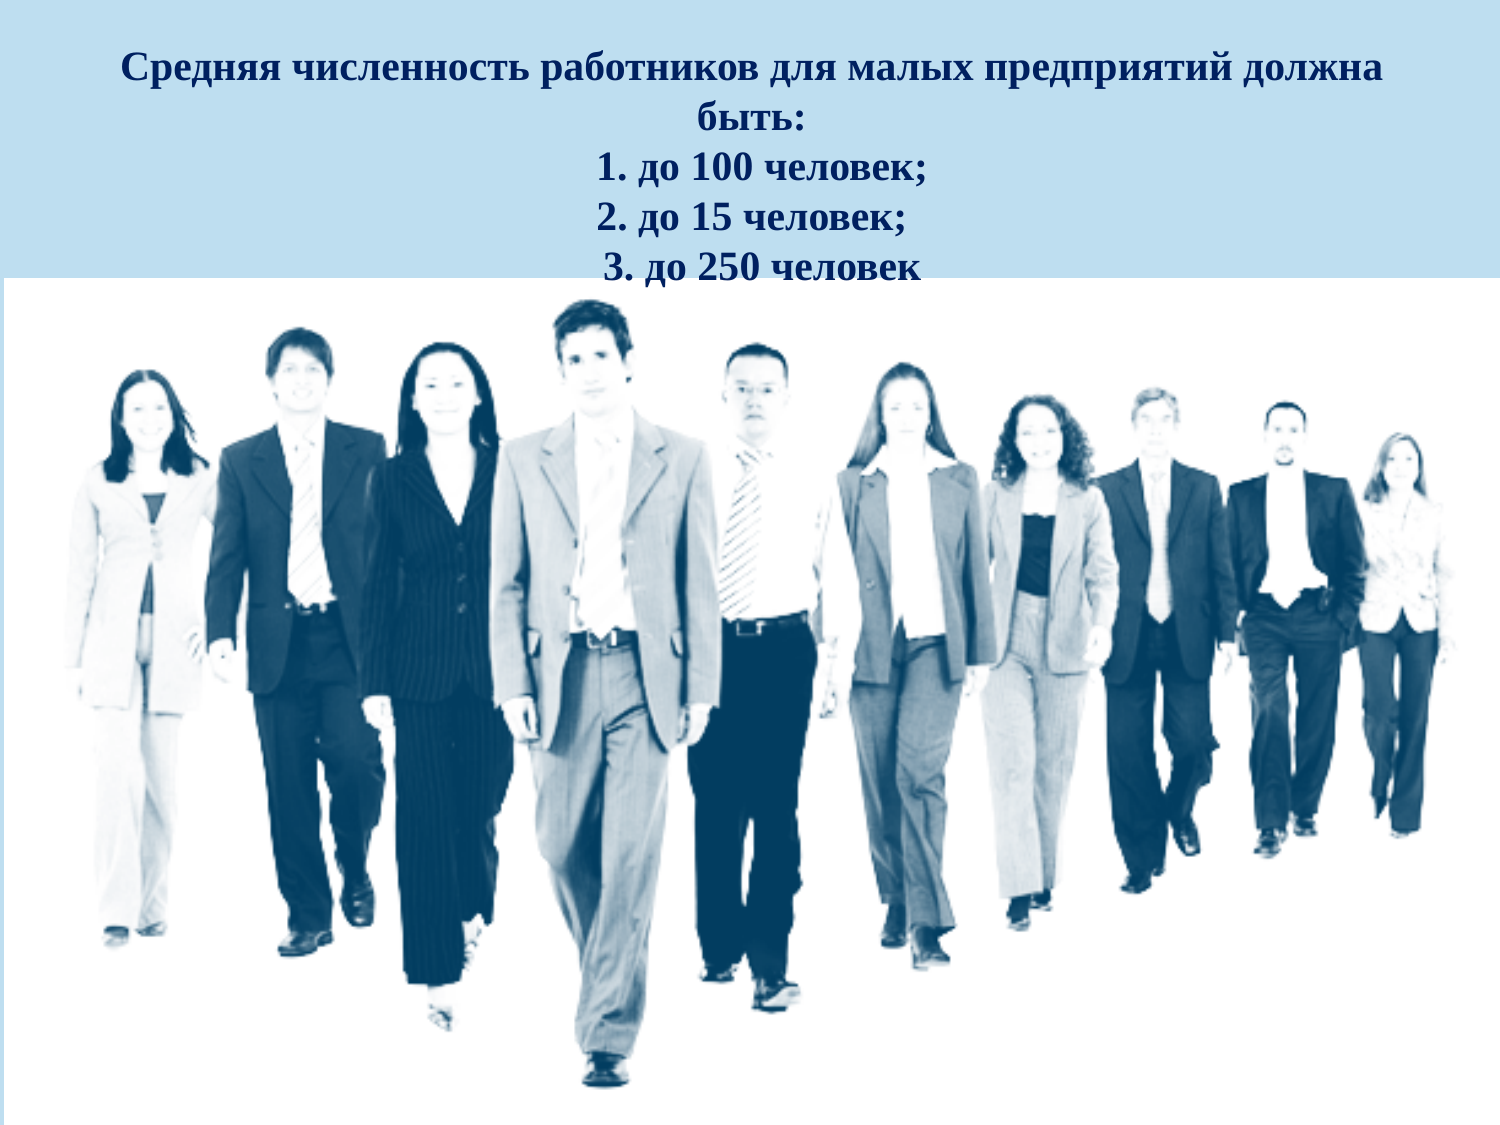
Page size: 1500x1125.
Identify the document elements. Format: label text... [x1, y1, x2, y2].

picture [4, 278, 1500, 1125]
title Средняя численность работников для малых предприятий должна быть: 1. до 100 человек; 2. до 15 человек; 3. до 250 человек [76, 31, 1427, 257]
